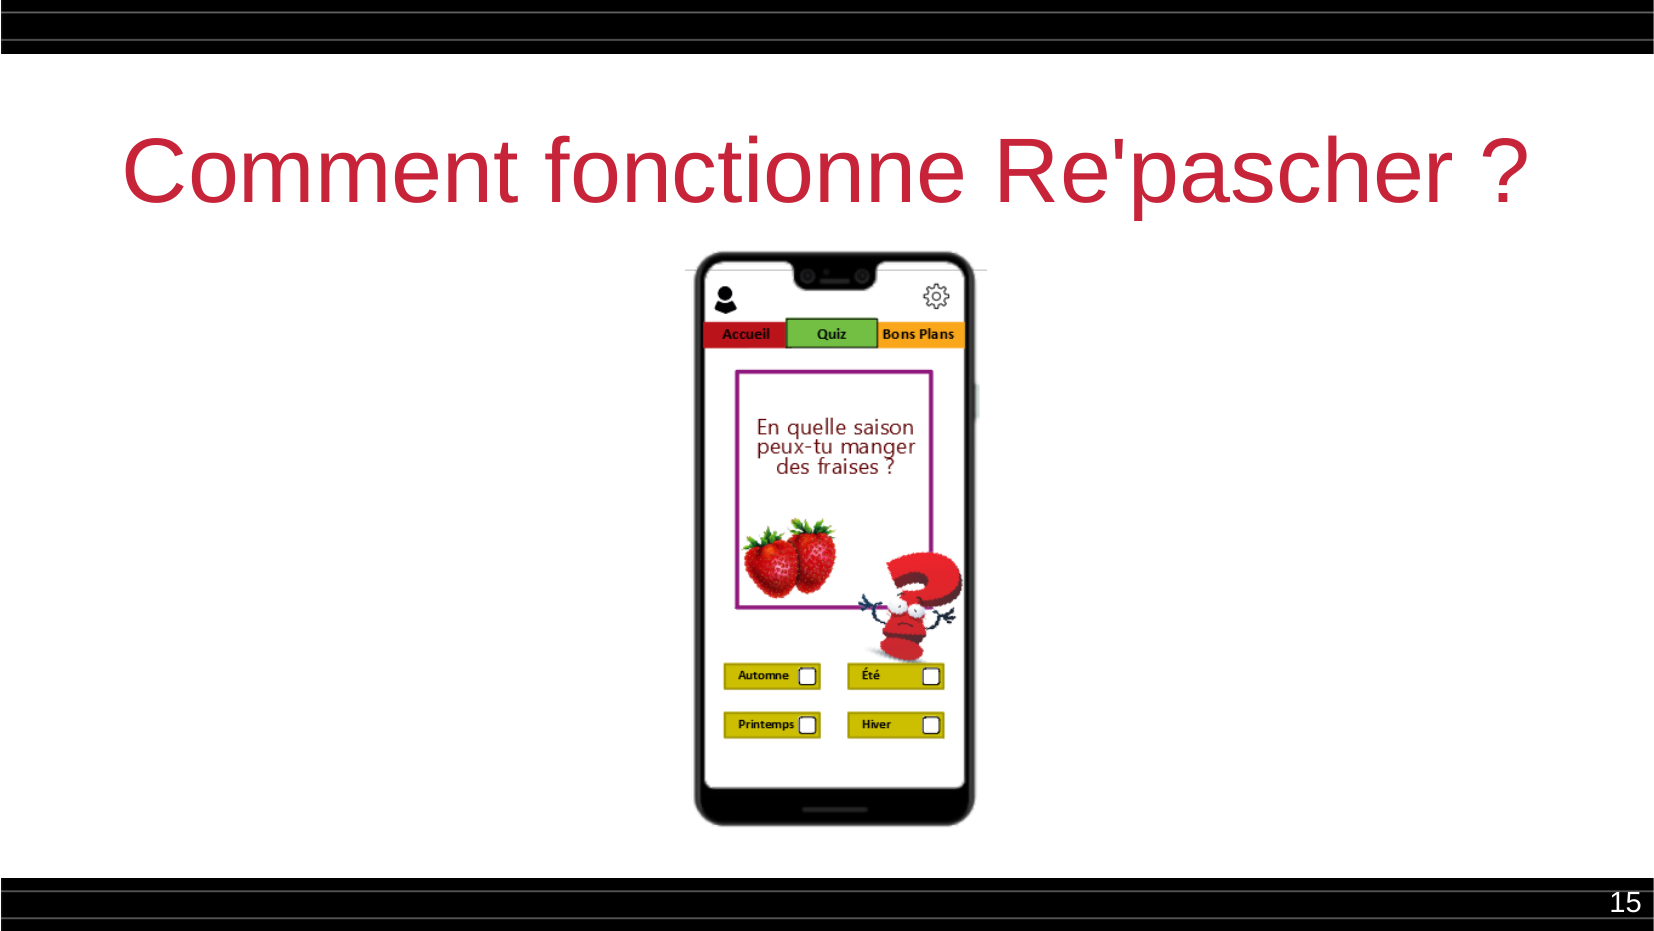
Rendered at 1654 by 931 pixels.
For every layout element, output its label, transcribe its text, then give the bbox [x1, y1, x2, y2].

picture [685, 247, 987, 837]
title Comment fonctionne Re'pascher ? [82, 92, 1571, 249]
picture [1, 0, 1654, 54]
picture [1, 878, 1654, 931]
